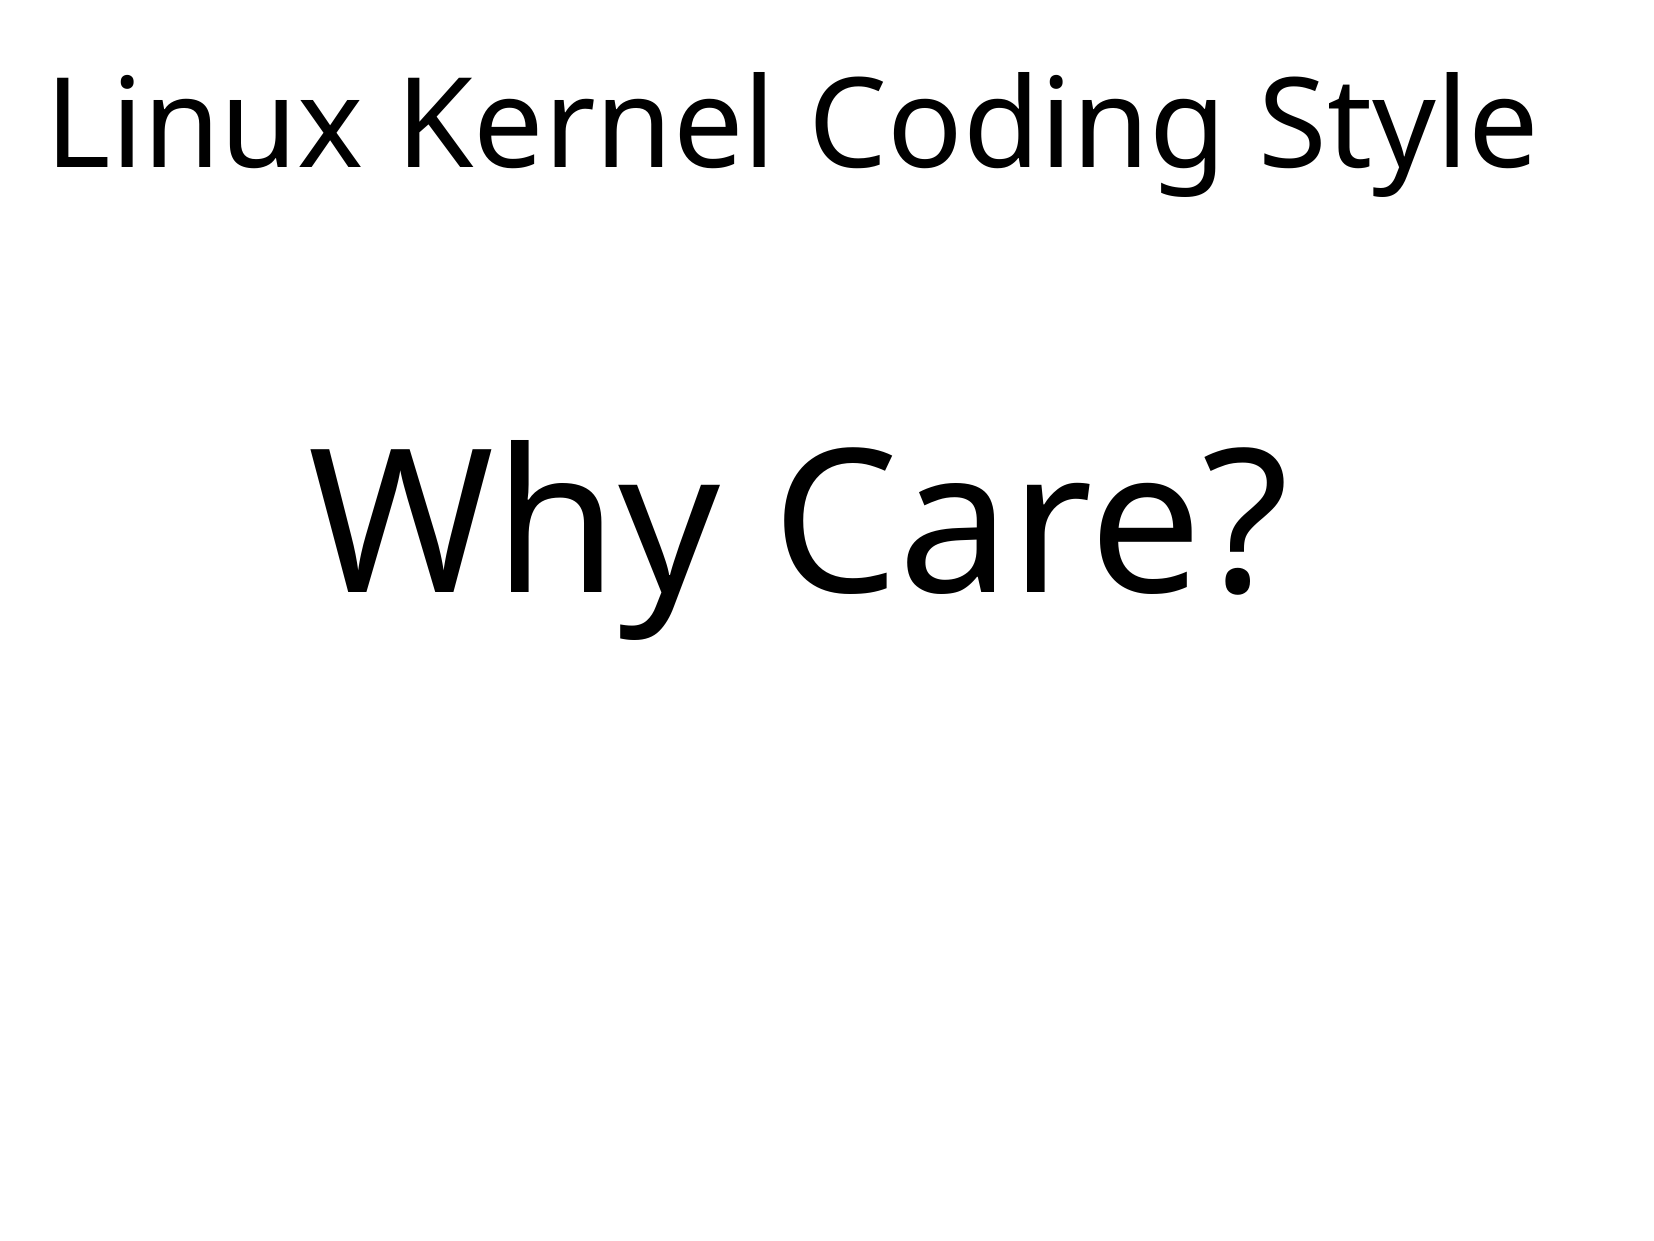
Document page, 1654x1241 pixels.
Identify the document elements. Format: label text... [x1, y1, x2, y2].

text_box Why Care? [294, 371, 1360, 627]
text_box Linux Kernel Coding Style [30, 26, 1623, 192]
